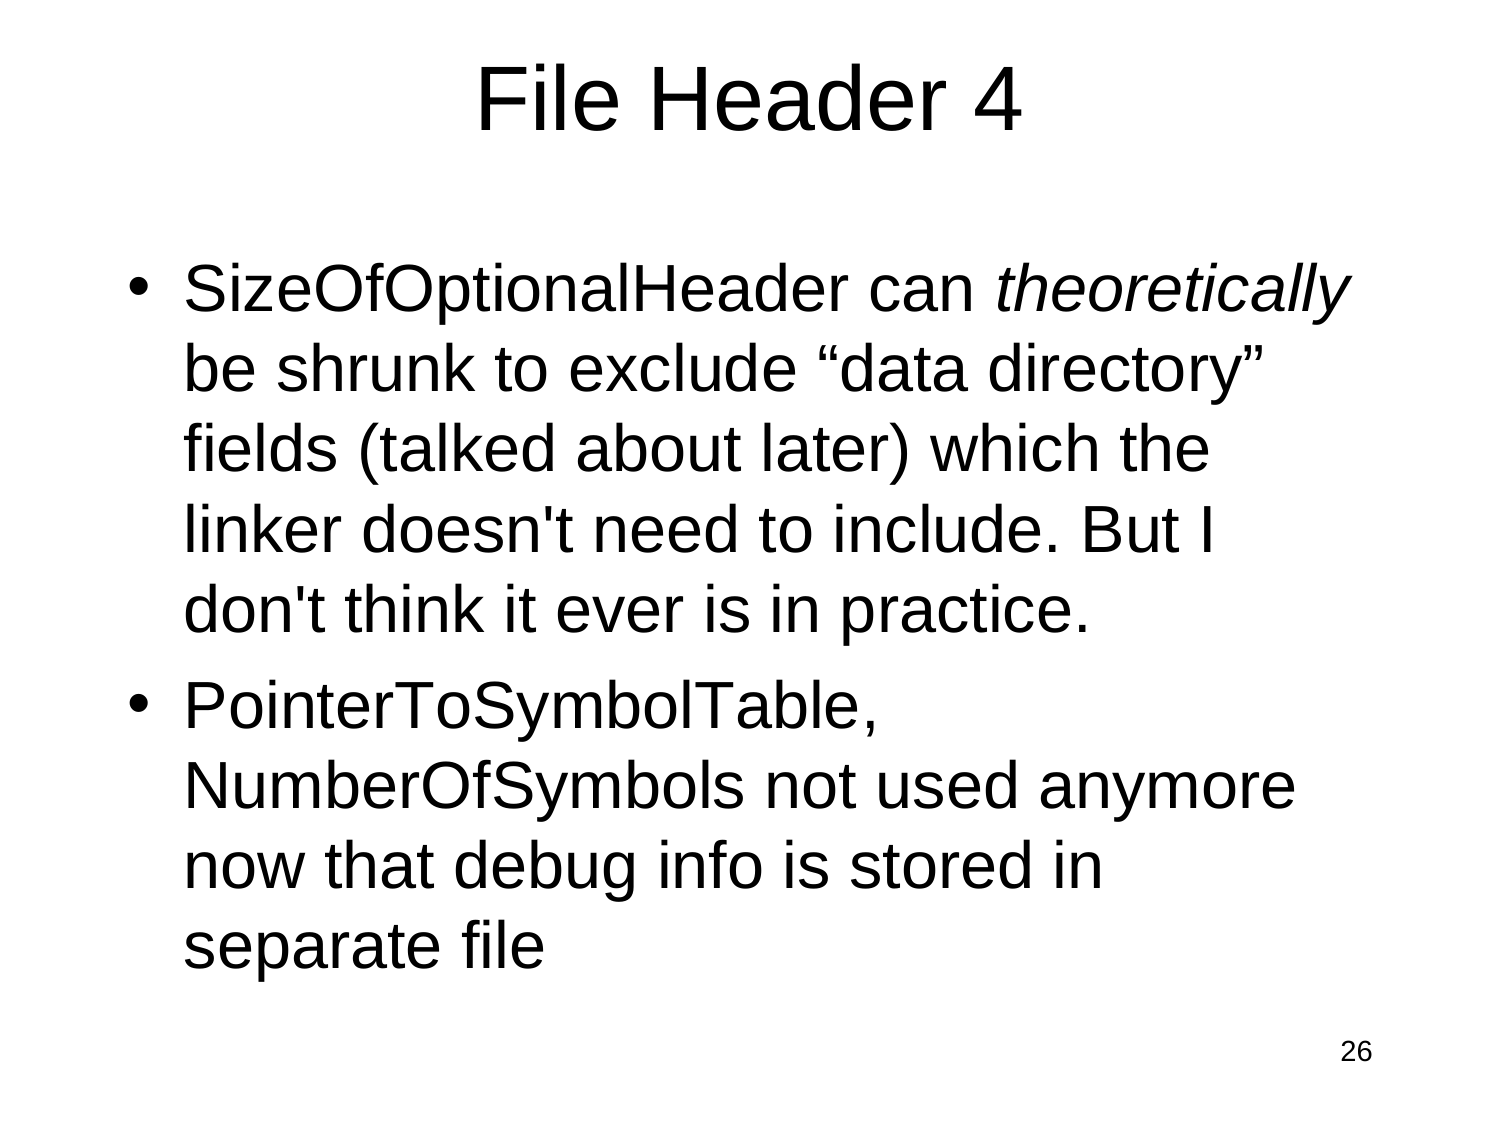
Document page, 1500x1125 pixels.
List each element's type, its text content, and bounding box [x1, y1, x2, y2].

text_box <number> [1074, 1025, 1388, 1101]
title File Header 4 [0, 0, 1500, 188]
list SizeOfOptionalHeader can theoretically be shrunk to exclude “data directory” fields (talked about later) which the linker doesn't need to include. But I don't think it ever is in practice. PointerToSymbolTable, NumberOfSymbols not used anymore now that debug info is stored in separate file [112, 237, 1388, 1051]
